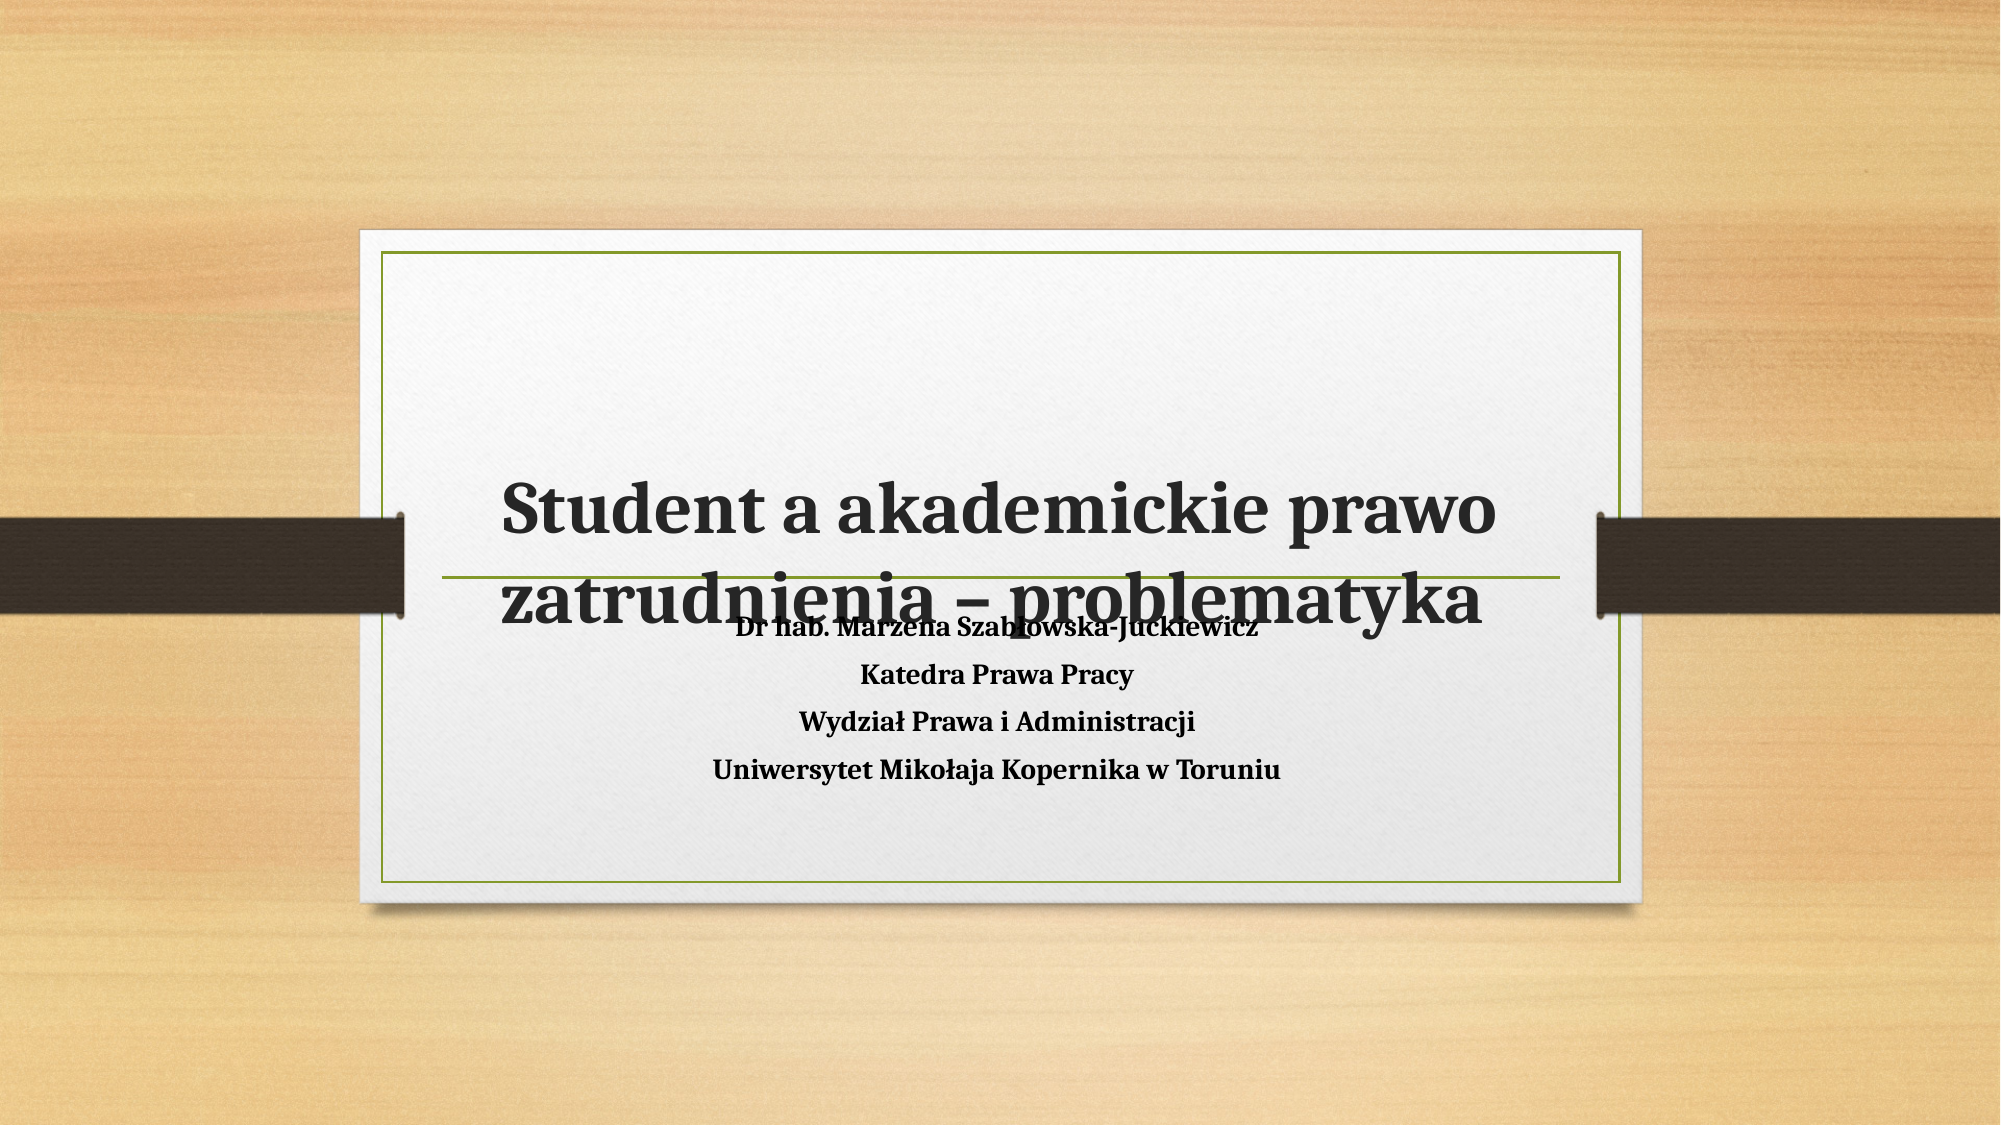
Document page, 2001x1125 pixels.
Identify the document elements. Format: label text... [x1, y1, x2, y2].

subtitle Dr hab. Marzena Szabłowska-Juckiewicz Katedra Prawa Pracy Wydział Prawa i Administracji Uniwersytet Mikołaja Kopernika w Toruniu [441, 600, 1560, 817]
title Student a akademickie prawo zatrudnienia – problematyka [441, 271, 1560, 589]
